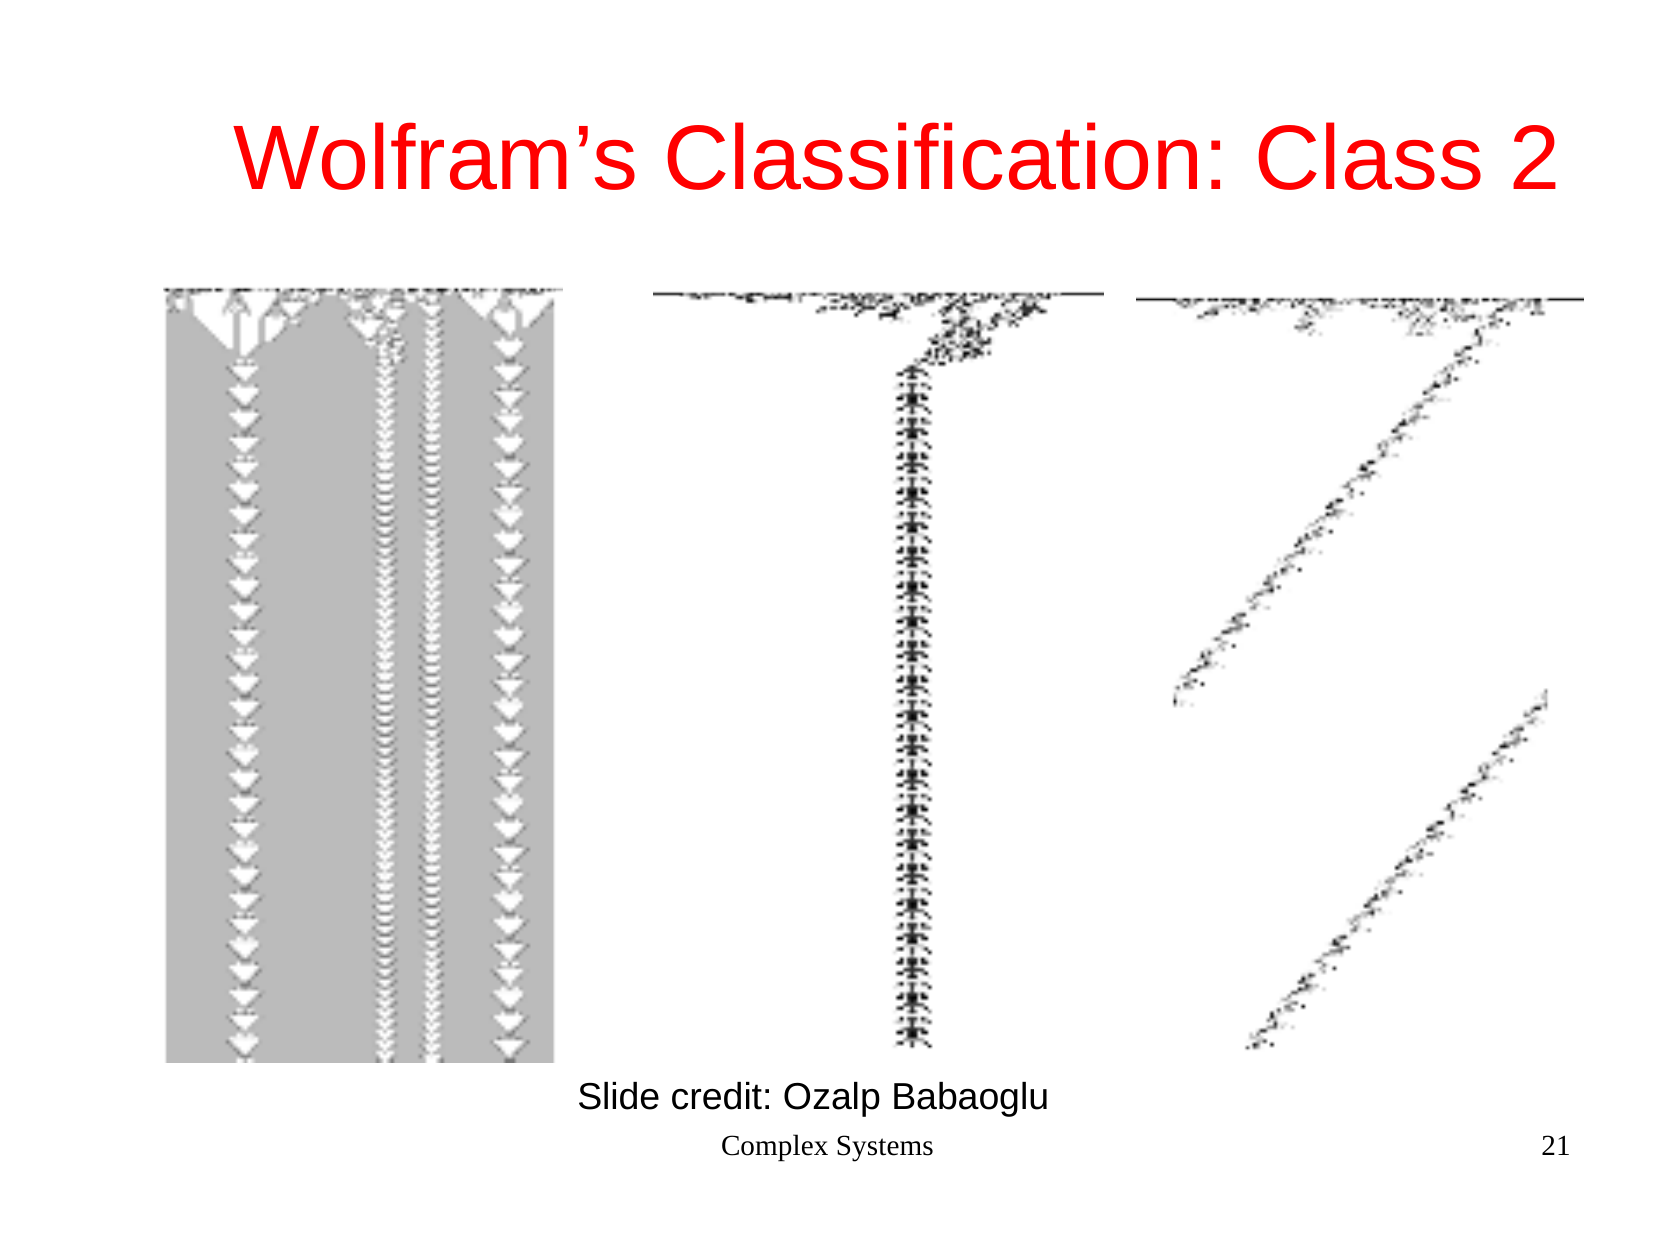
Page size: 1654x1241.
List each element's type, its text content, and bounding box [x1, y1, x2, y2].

picture [163, 282, 563, 1063]
picture [1136, 292, 1584, 1058]
title Wolfram’s Classification: Class 2 [82, 49, 1571, 257]
picture [653, 290, 1104, 1053]
text_box Slide credit: Ozalp Babaoglu [562, 1068, 1065, 1126]
